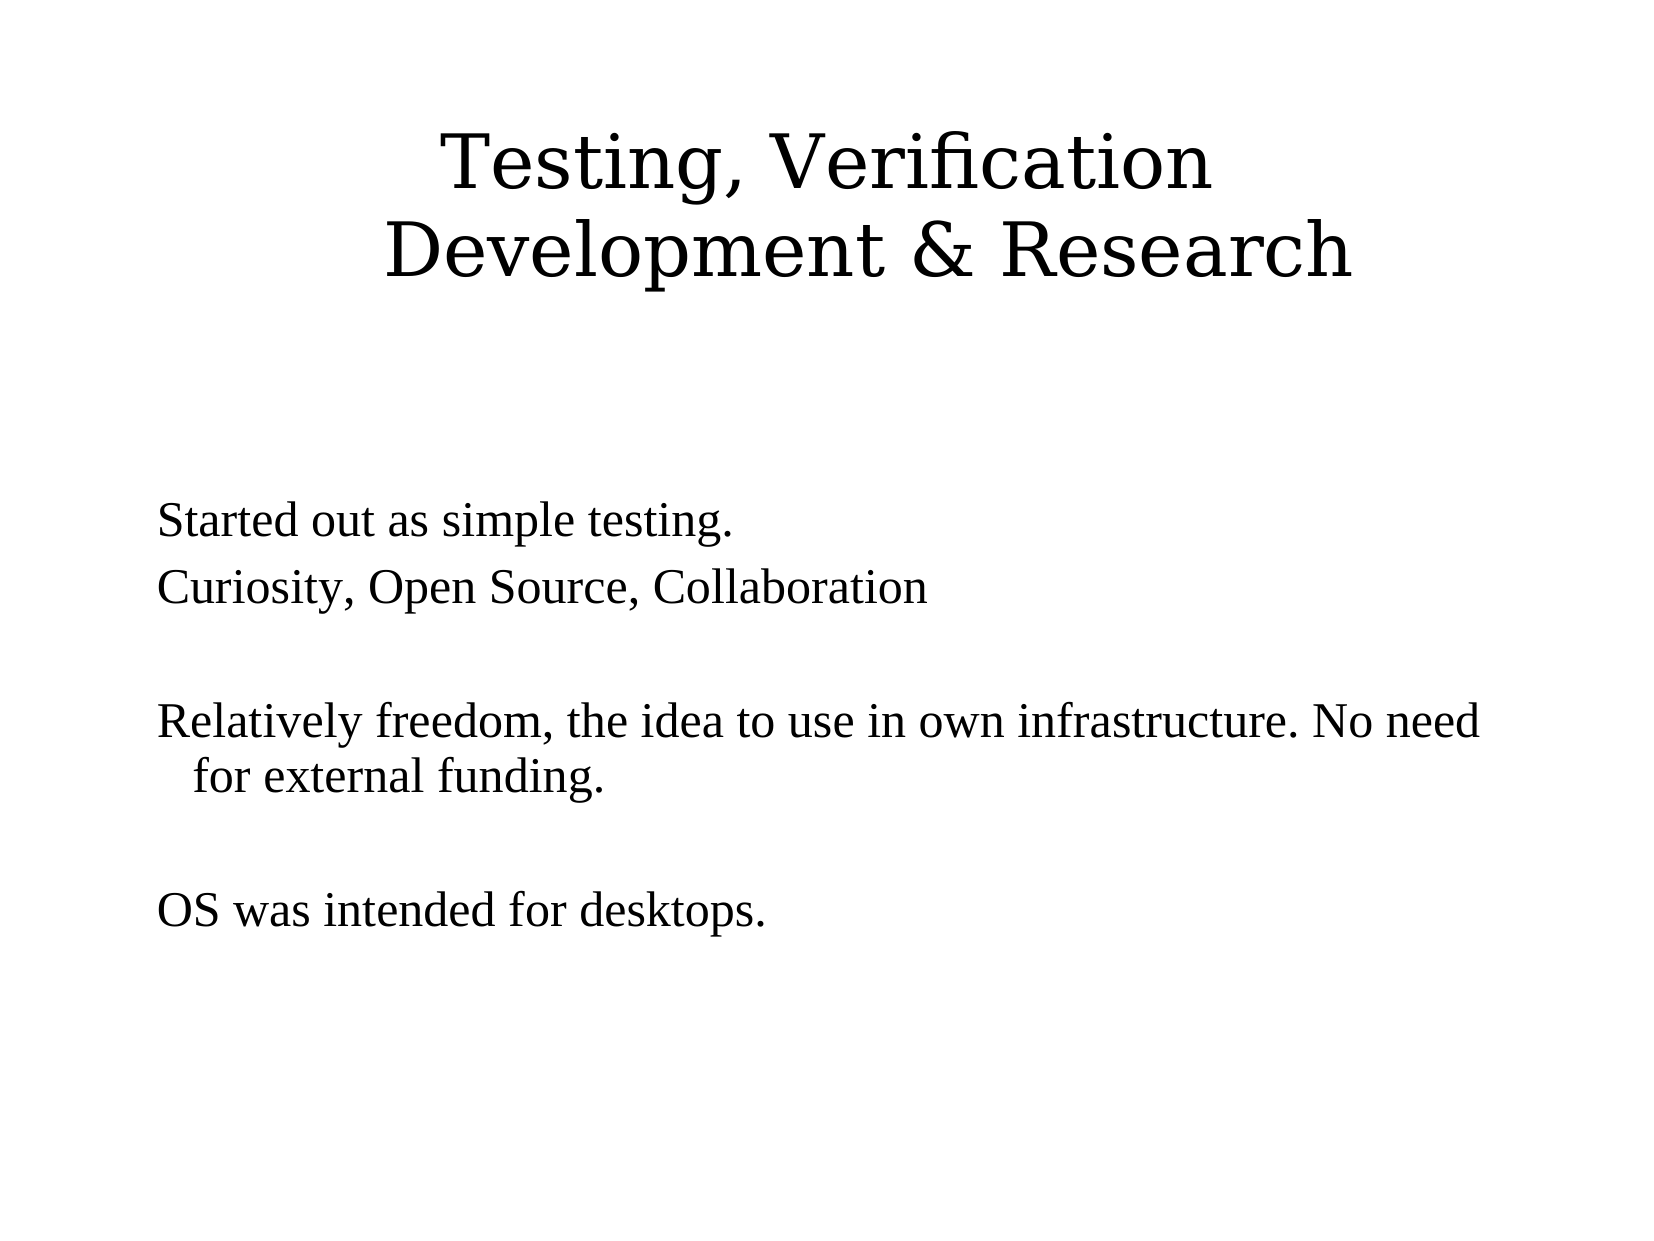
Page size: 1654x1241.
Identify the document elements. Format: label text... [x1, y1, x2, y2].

subtitle Started out as simple testing. Curiosity, Open Source, Collaboration Relatively freedom, the idea to use in own infrastructure. No need for external funding. OS was intended for desktops. [121, 407, 1534, 1089]
title Testing, Verification Development & Research [121, 102, 1534, 311]
